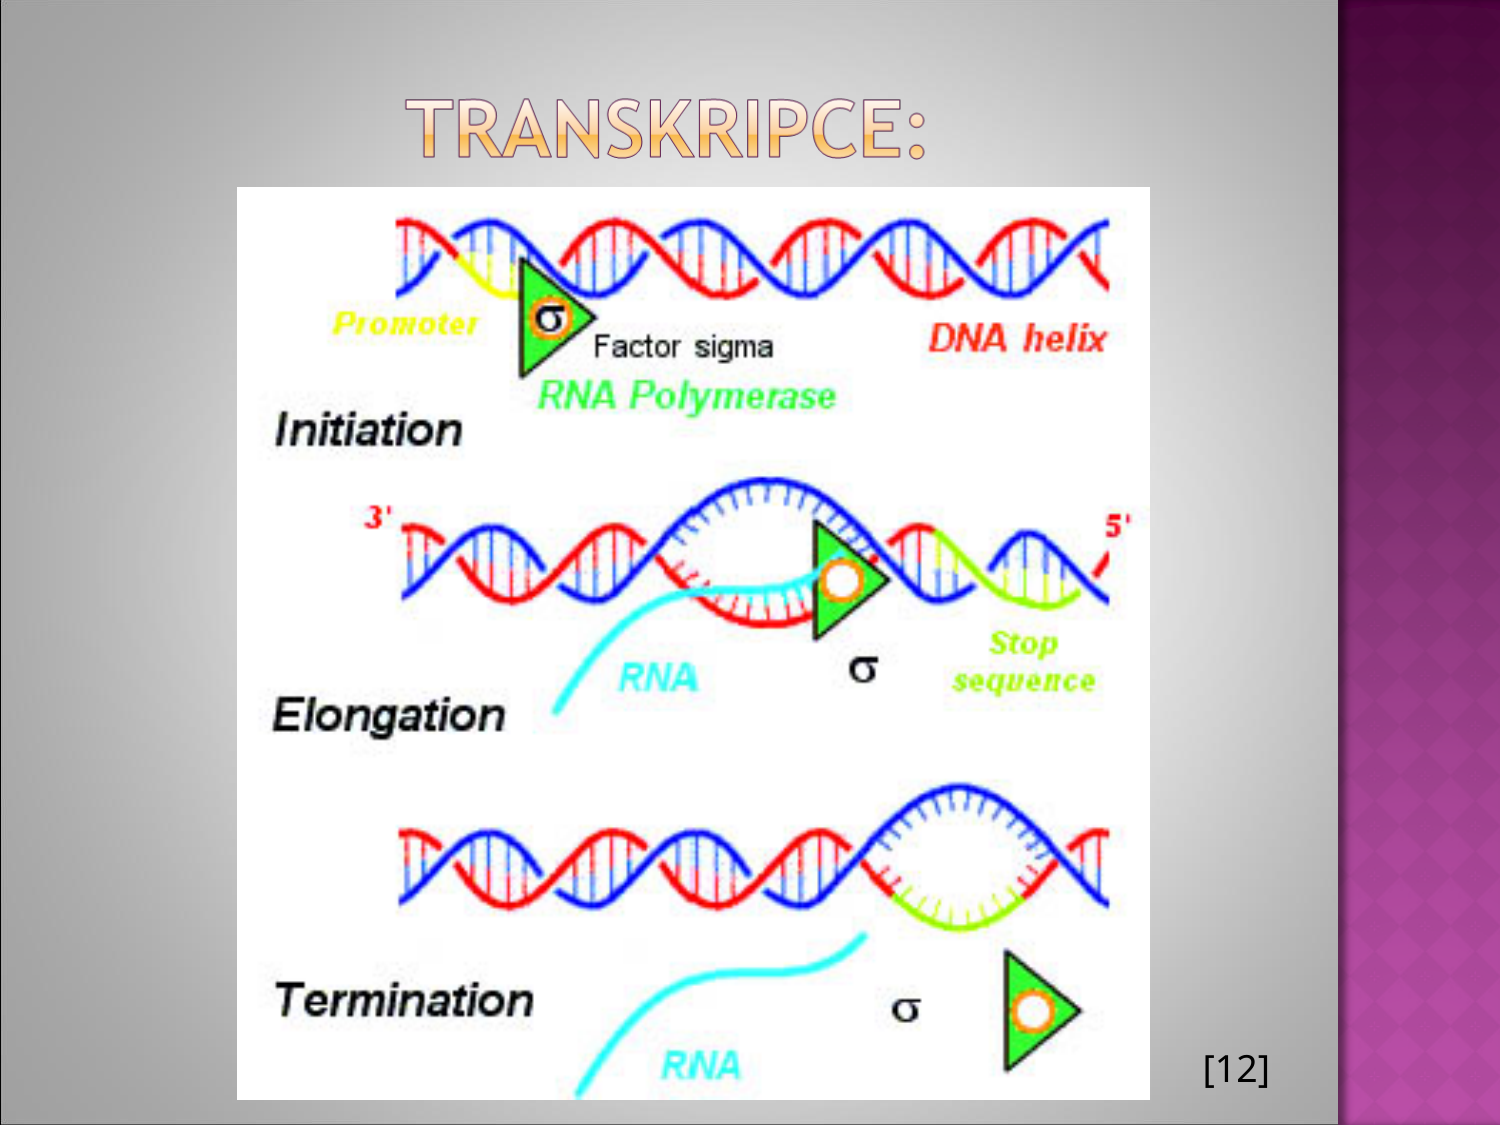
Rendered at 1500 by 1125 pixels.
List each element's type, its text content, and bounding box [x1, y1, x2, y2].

picture [0, 0, 1500, 1125]
text_box [12] [1187, 1037, 1286, 1098]
text_box [73, 36, 1265, 177]
text_box [237, 187, 1150, 1101]
